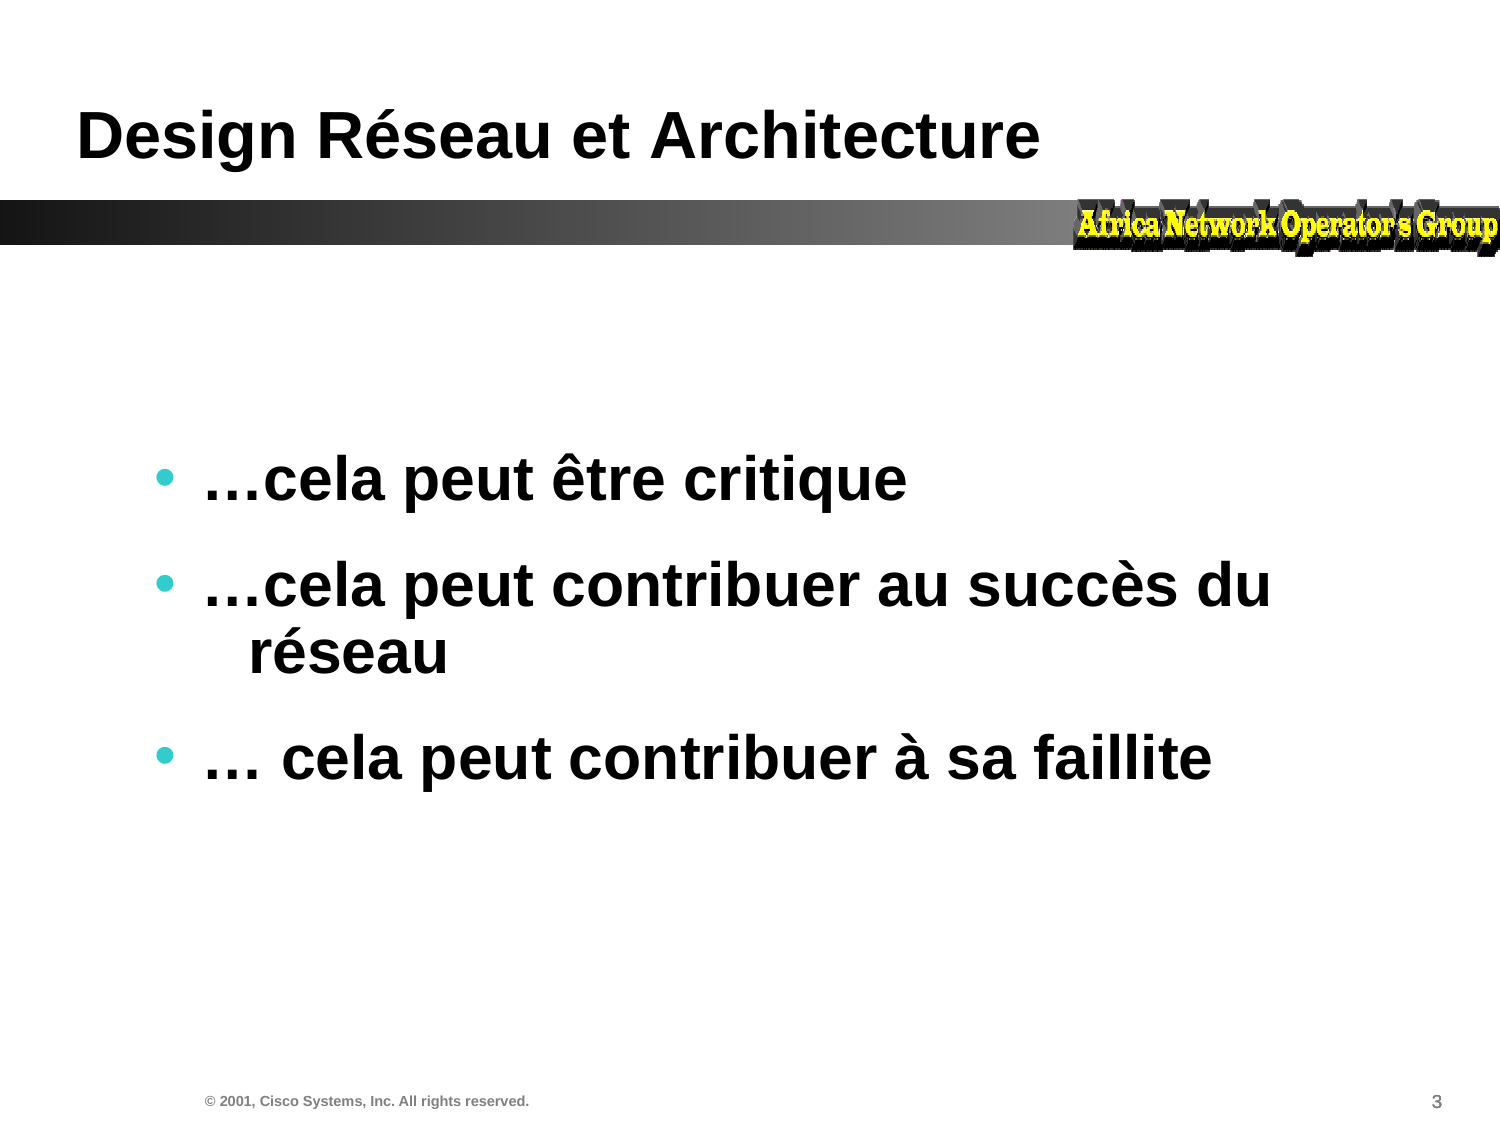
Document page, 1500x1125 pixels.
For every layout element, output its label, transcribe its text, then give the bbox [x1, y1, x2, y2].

list …cela peut être critique …cela peut contribuer au succès du réseau … cela peut contribuer à sa faillite [132, 322, 1391, 909]
title Design Réseau et Architecture [62, 41, 1313, 180]
